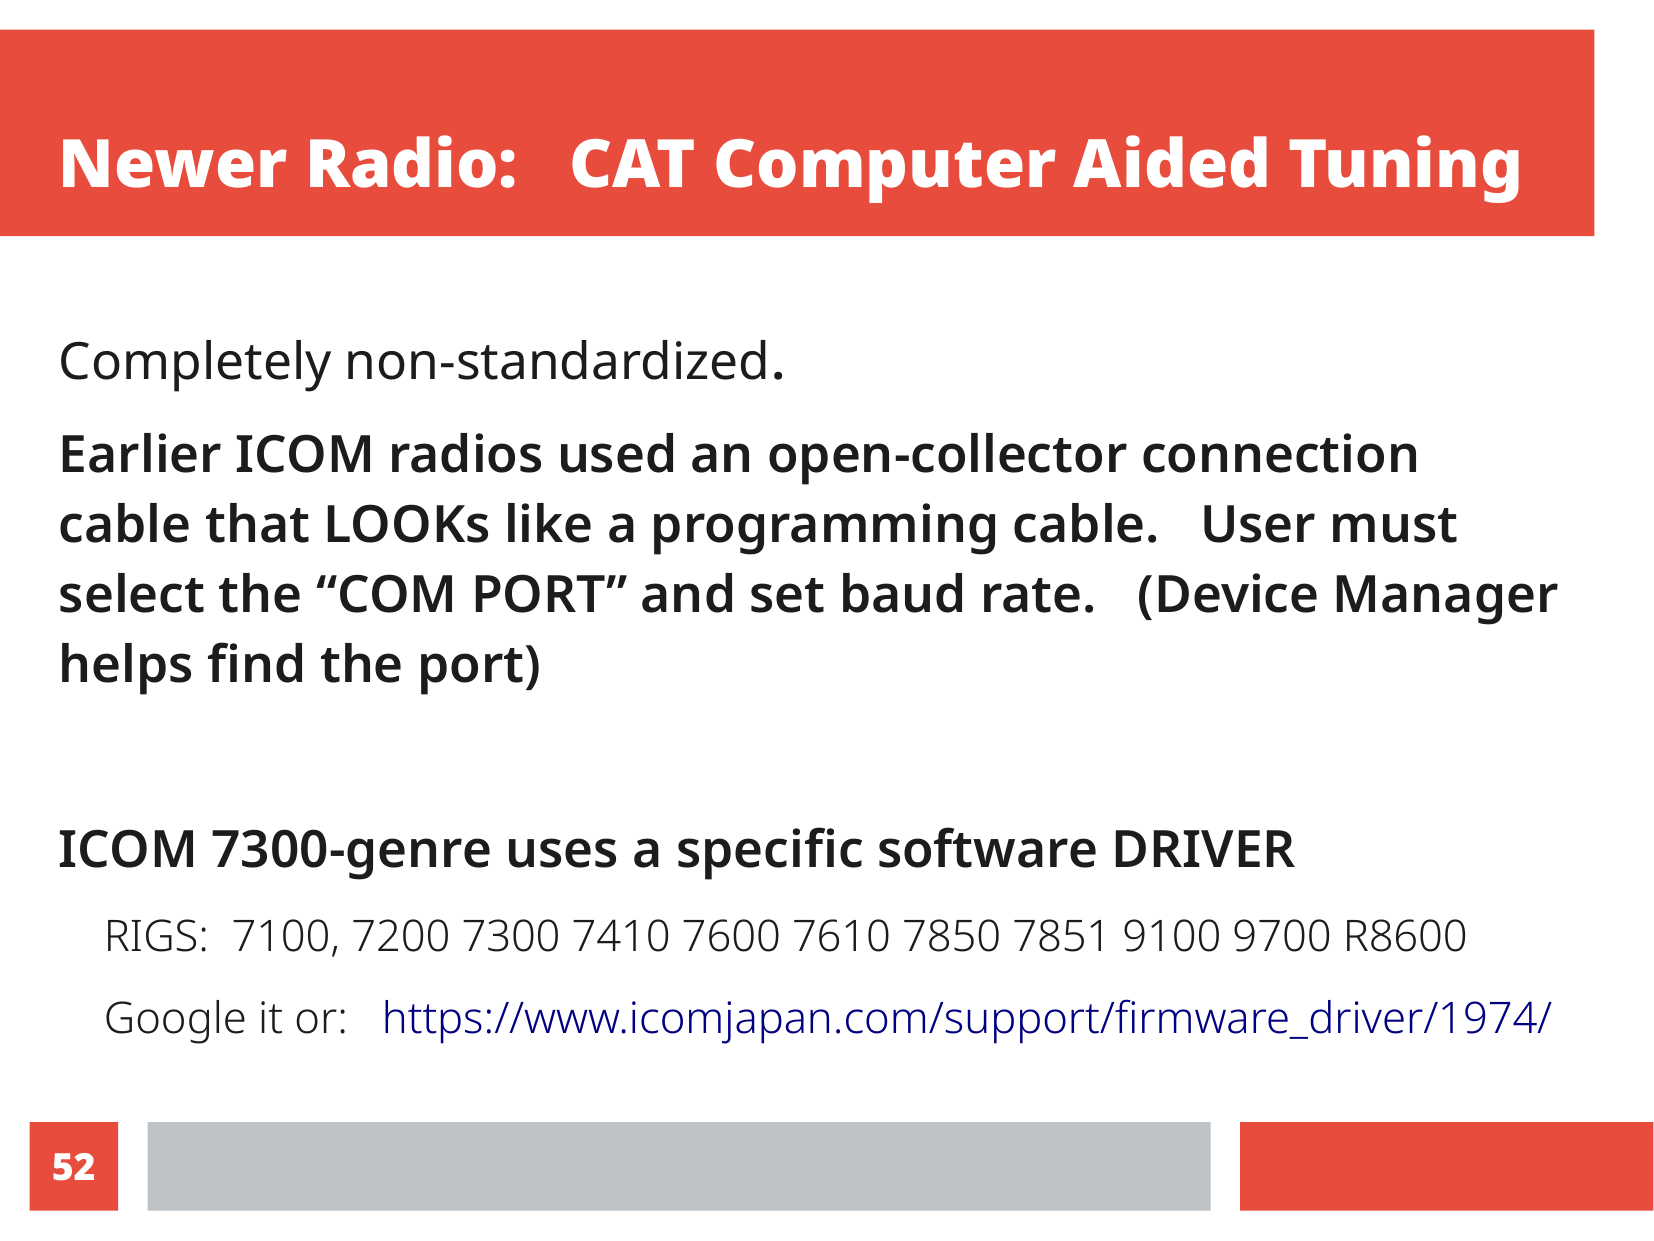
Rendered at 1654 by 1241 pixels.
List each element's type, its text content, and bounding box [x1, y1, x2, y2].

list Completely non-standardized. Earlier ICOM radios used an open-collector connection cable that LOOKs like a programming cable. User must select the “COM PORT” and set baud rate. (Device Manager helps find the port) ICOM 7300-genre uses a specific software DRIVER RIGS: 7100, 7200 7300 7410 7600 7610 7850 7851 9100 9700 R8600 Google it or: https://www.icomjapan.com/support/firmware_driver/1974/ [59, 324, 1565, 1093]
title Newer Radio: CAT Computer Aided Tuning [59, 59, 1595, 207]
